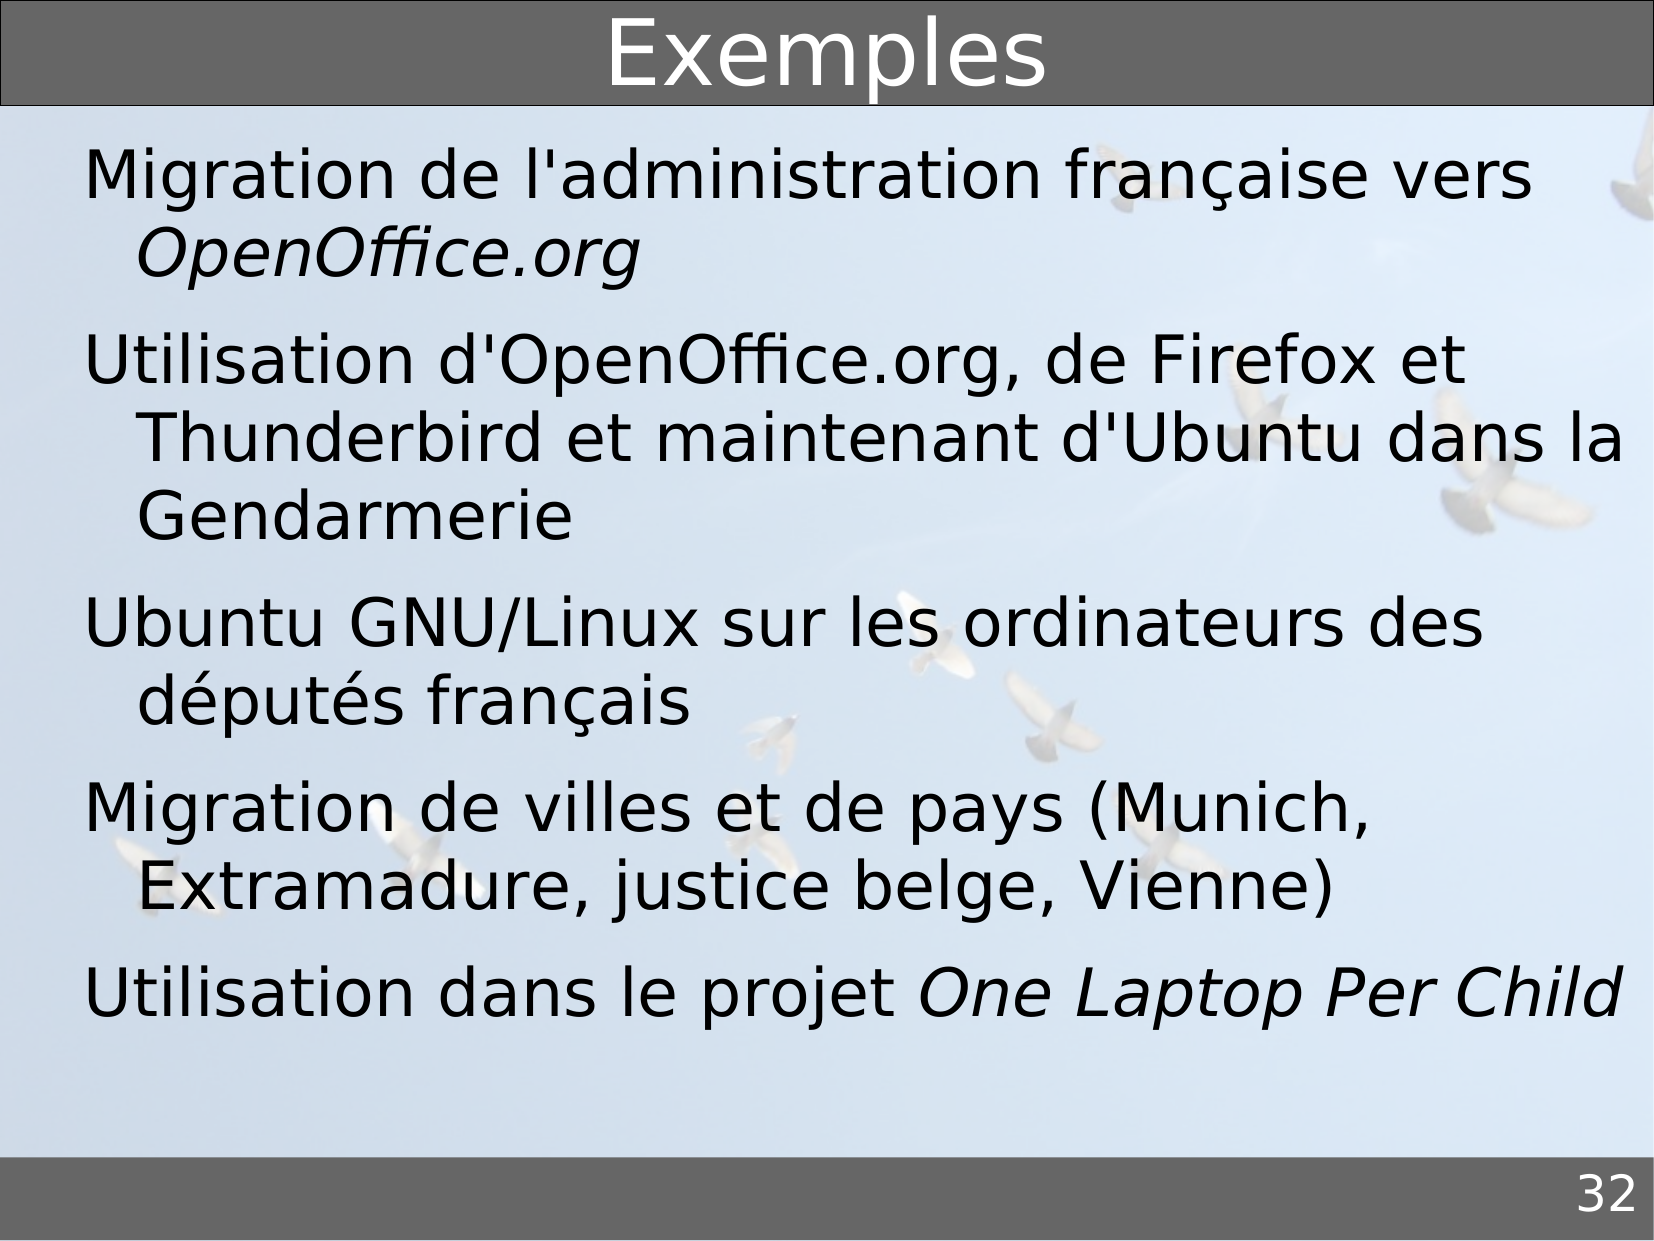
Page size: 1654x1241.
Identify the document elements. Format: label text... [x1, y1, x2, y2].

title Exemples [0, 0, 1654, 108]
list Migration de l'administration française vers OpenOffice.org Utilisation d'OpenOffice.org, de Firefox et Thunderbird et maintenant d'Ubuntu dans la Gendarmerie Ubuntu GNU/Linux sur les ordinateurs des députés français Migration de villes et de pays (Munich, Extramadure, justice belge, Vienne) Utilisation dans le projet One Laptop Per Child [65, 136, 1654, 1111]
